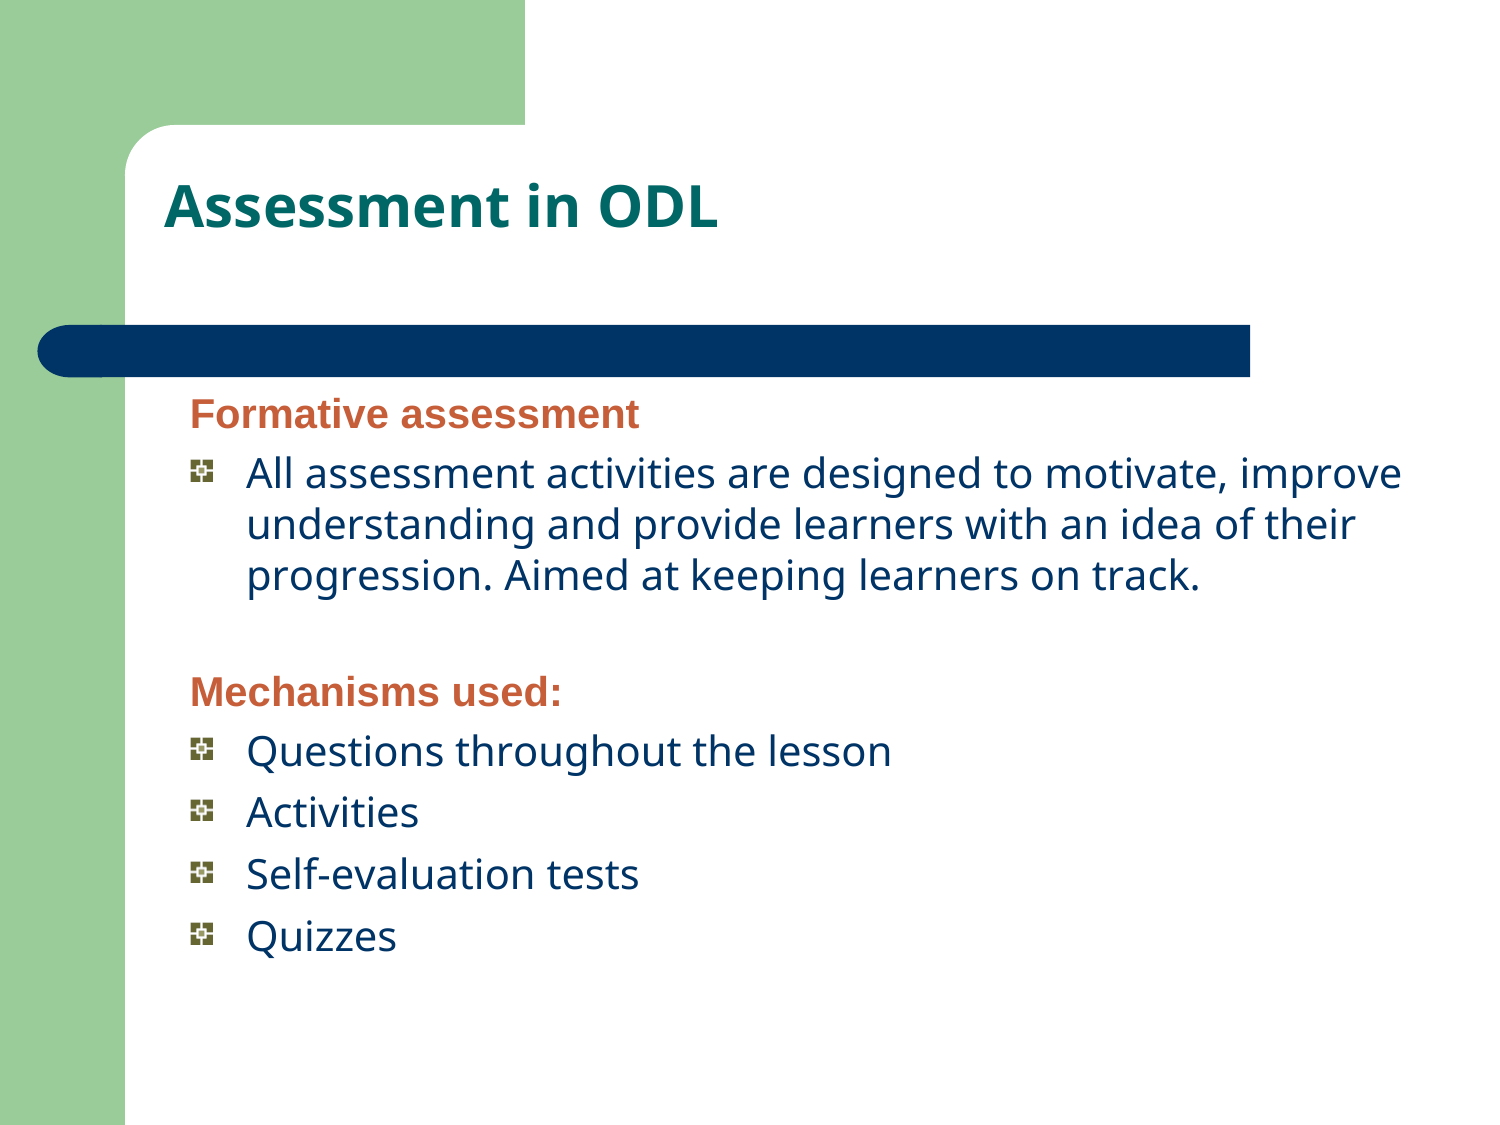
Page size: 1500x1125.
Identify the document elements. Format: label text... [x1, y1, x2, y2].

title Assessment in ODL [149, 162, 1463, 250]
list Formative assessment All assessment activities are designed to motivate, improve understanding and provide learners with an idea of their progression. Aimed at keeping learners on track. Mechanisms used: Questions throughout the lesson Activities Self-evaluation tests Quizzes [174, 387, 1450, 982]
